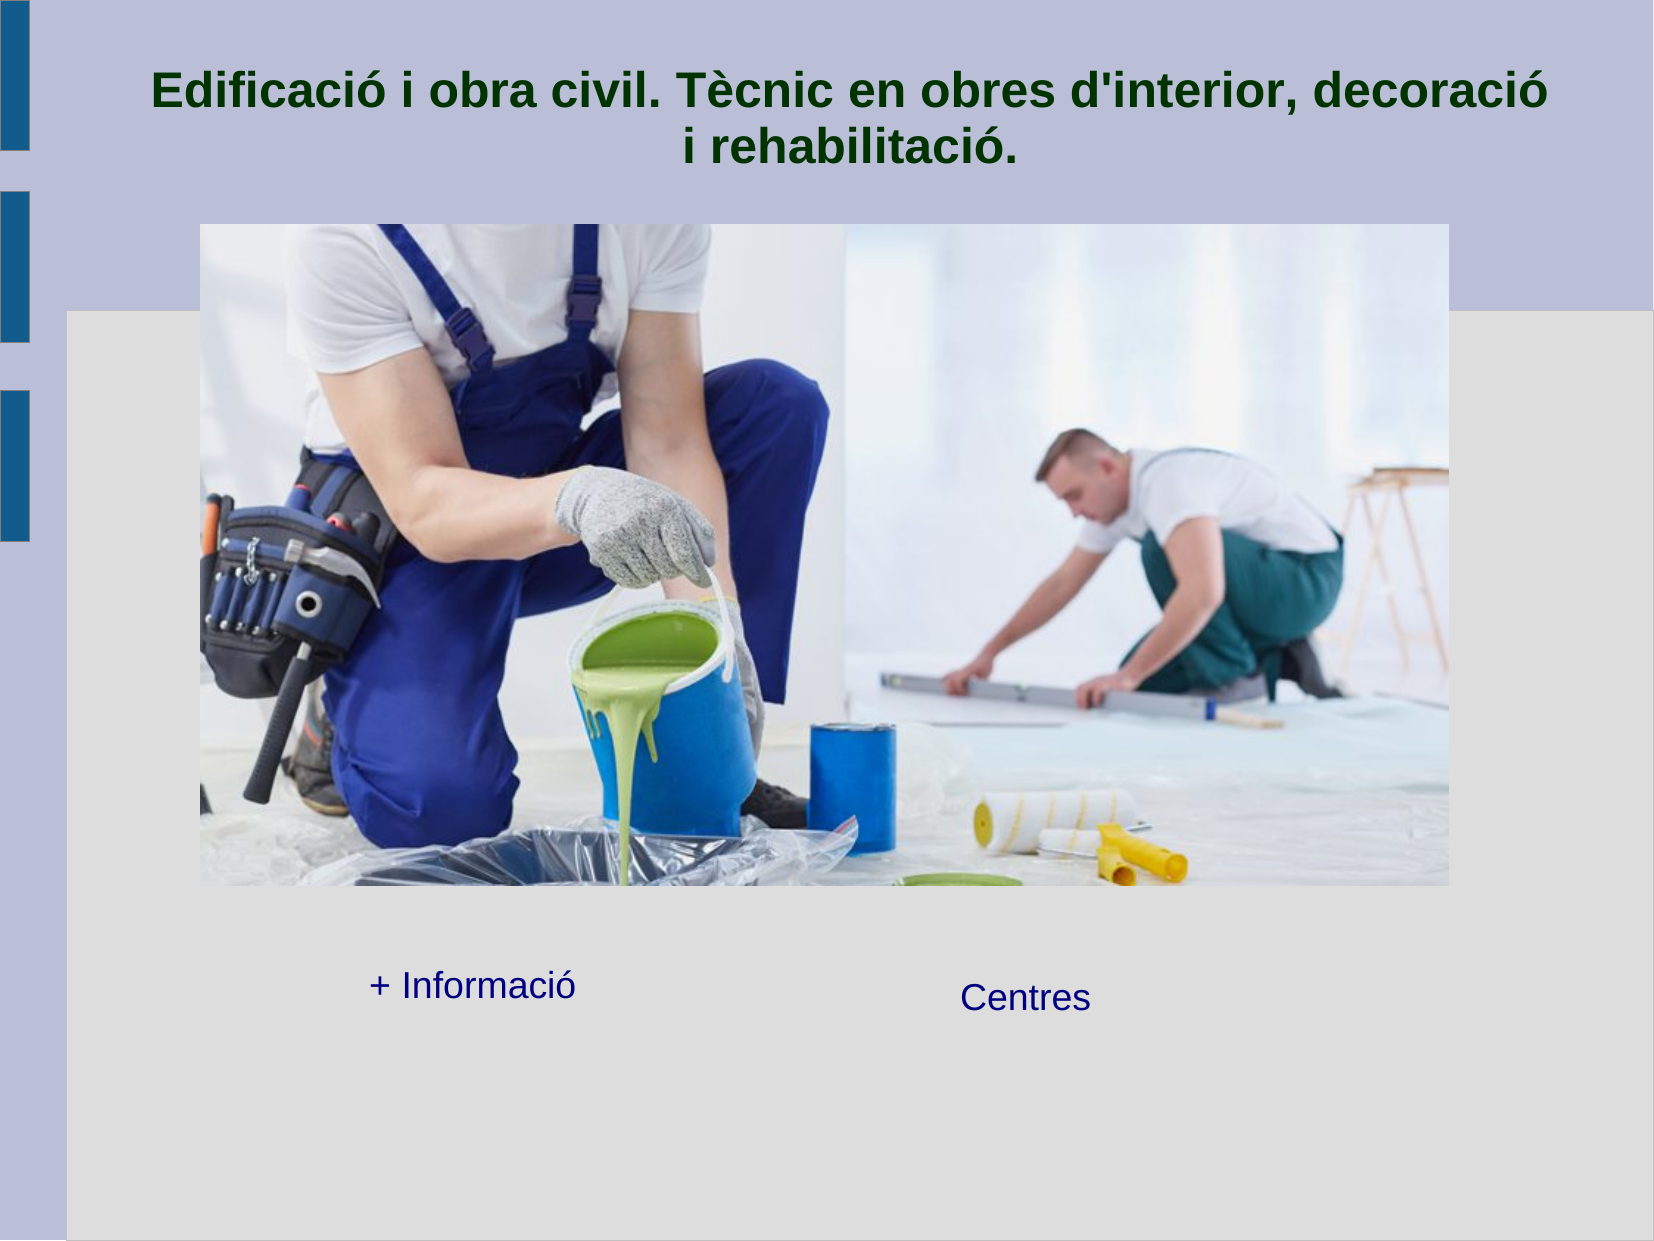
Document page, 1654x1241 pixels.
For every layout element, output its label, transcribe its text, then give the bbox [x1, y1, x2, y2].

title Edificació i obra civil. Tècnic en obres d'interior, decoració i rehabilitació. [141, 61, 1560, 176]
text_box Centres [945, 968, 1134, 1039]
picture [200, 224, 1449, 886]
text_box + Informació [354, 956, 618, 1027]
